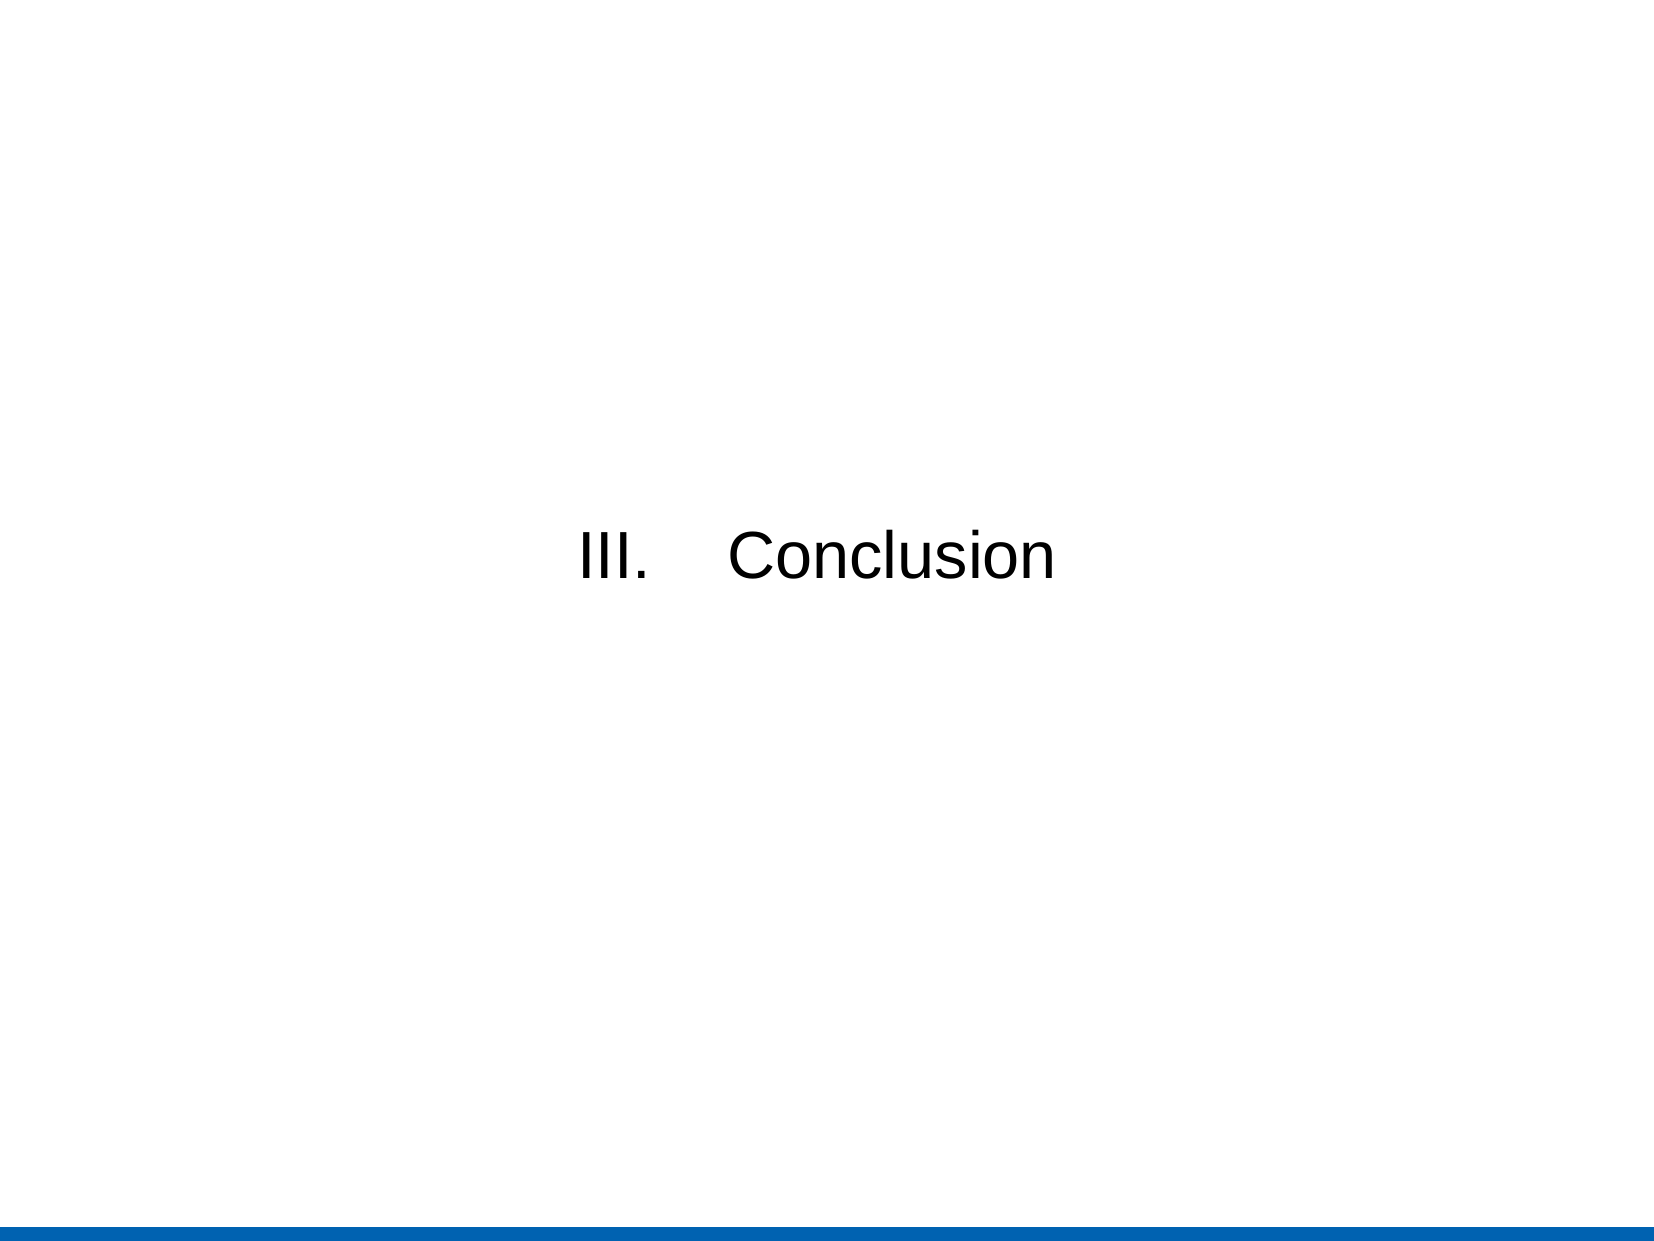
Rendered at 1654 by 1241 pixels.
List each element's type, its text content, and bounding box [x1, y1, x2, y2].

text_box III. Conclusion [562, 510, 1126, 751]
